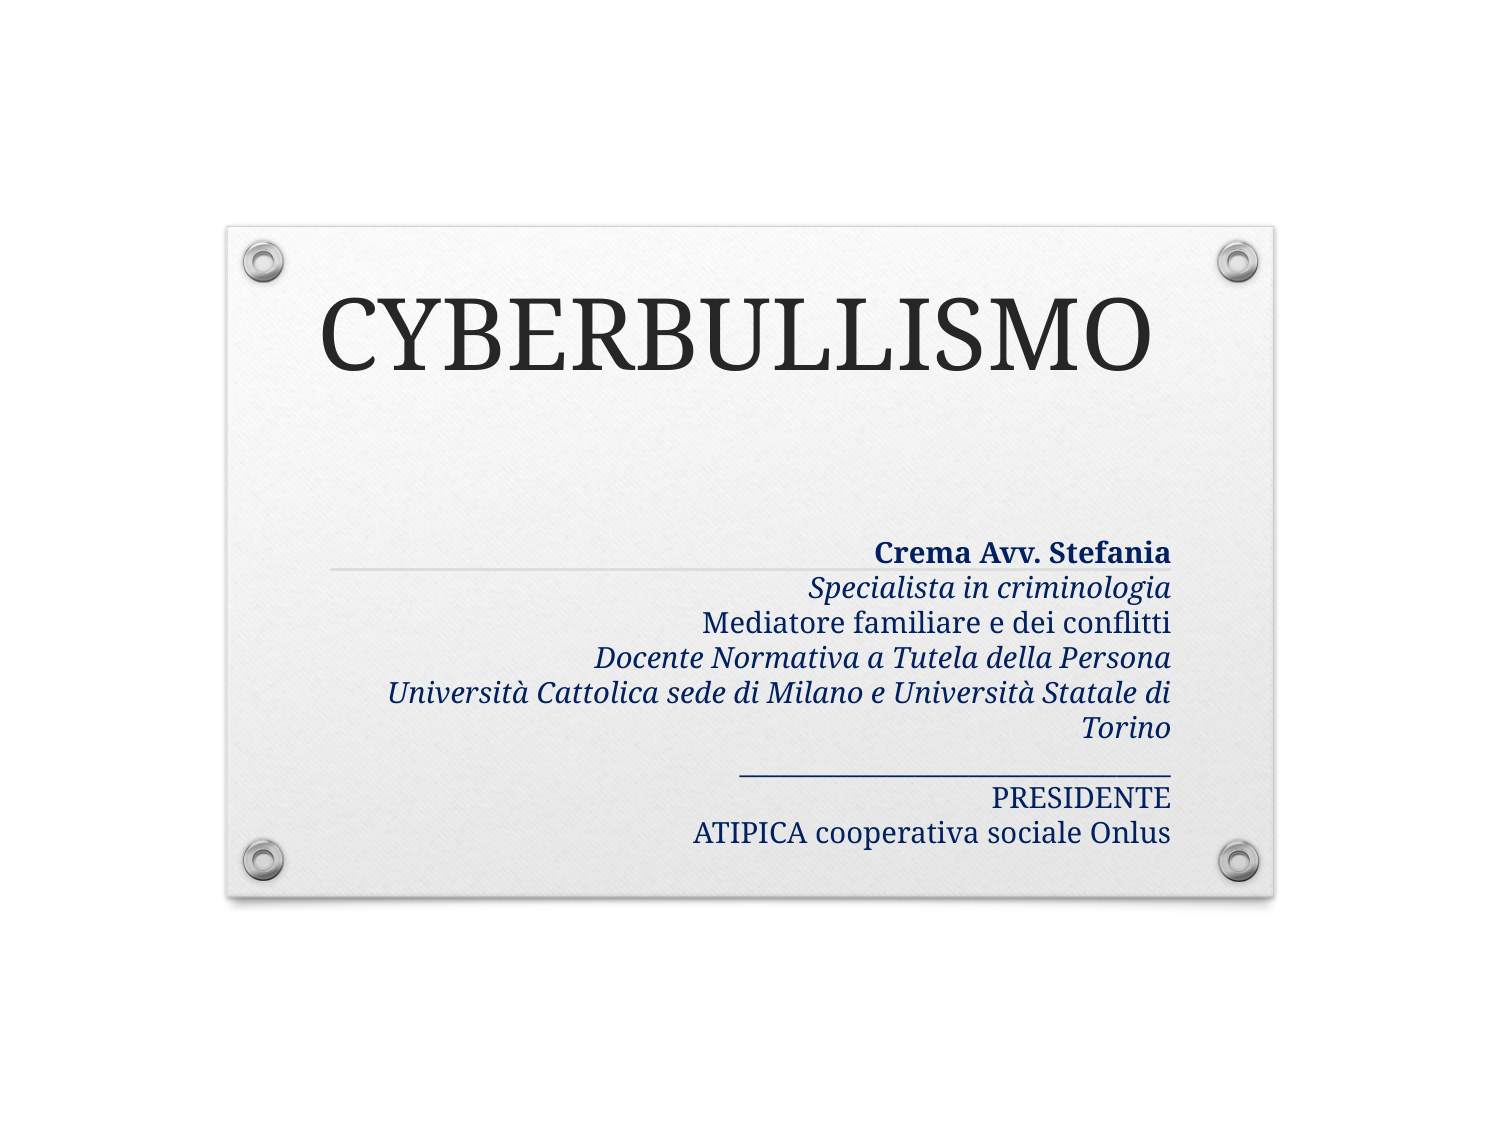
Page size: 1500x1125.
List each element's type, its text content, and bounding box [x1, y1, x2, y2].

title CYBERBULLISMO [301, 148, 1173, 398]
text_box Crema Avv. Stefania Specialista in criminologia Mediatore familiare e dei conflitti Docente Normativa a Tutela della Persona Università Cattolica sede di Milano e Università Statale di Torino ________________________________ PRESIDENTE ATIPICA cooperativa sociale Onlus [372, 527, 1255, 892]
